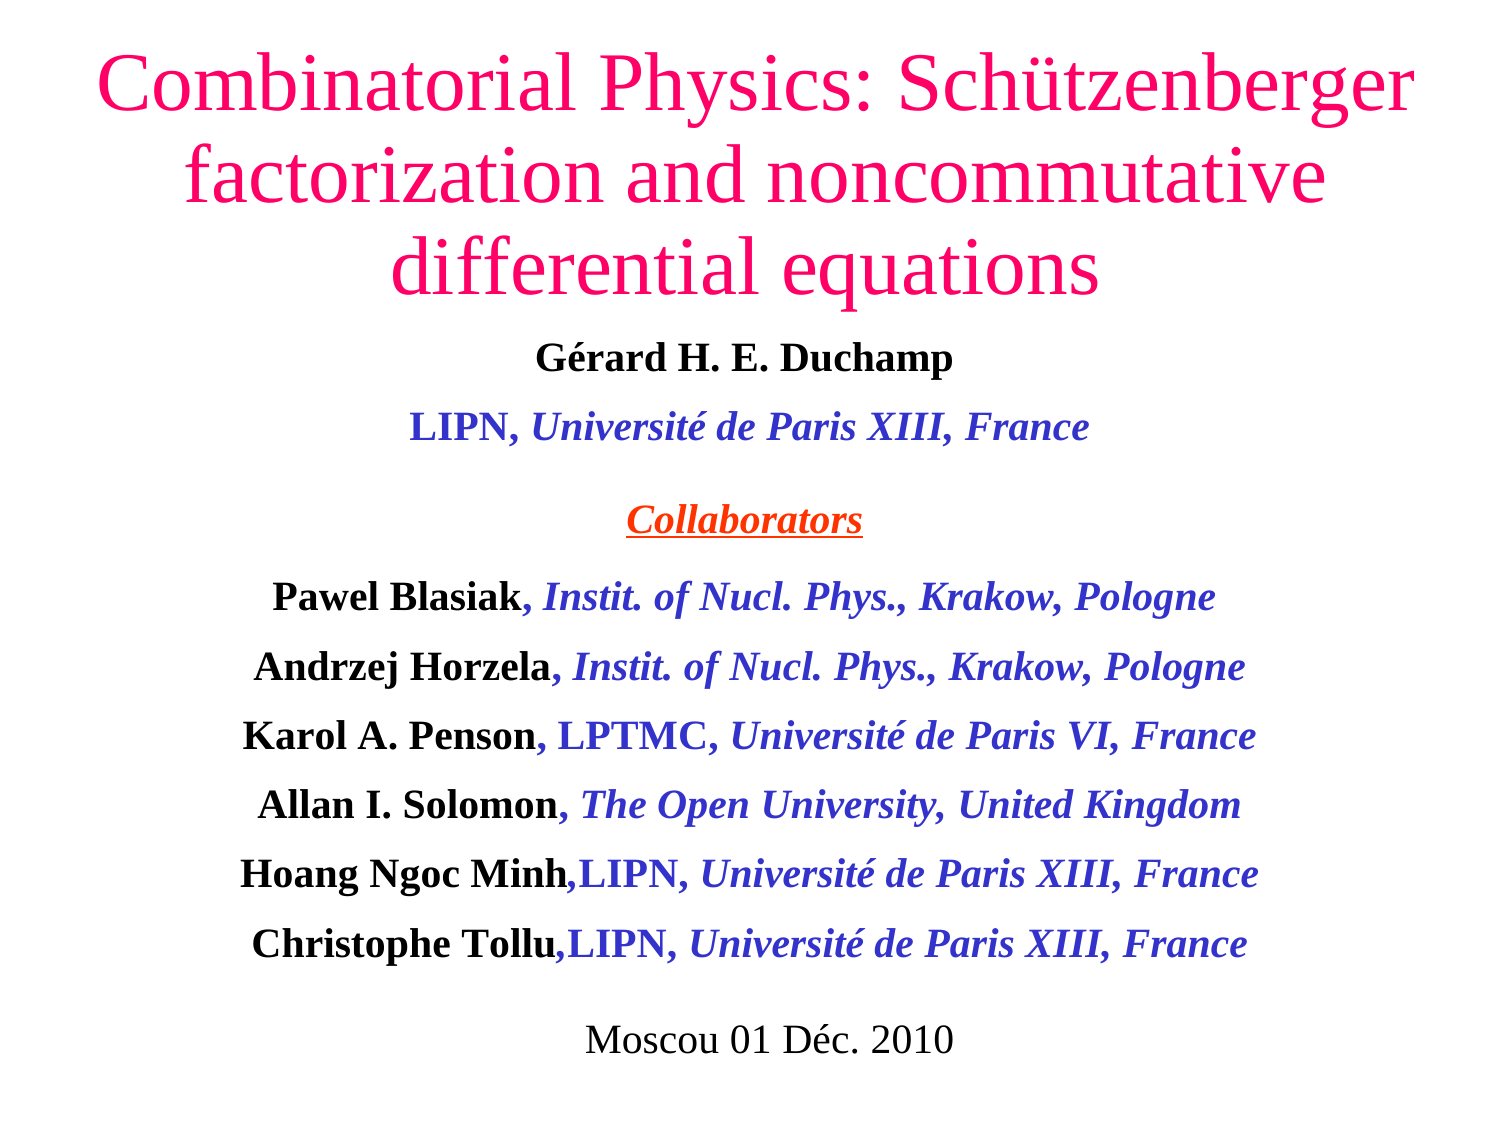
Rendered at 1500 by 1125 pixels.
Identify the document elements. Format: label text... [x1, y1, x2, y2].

text_box Gérard H. E. Duchamp LIPN, Université de Paris XIII, France Collaborators Pawel Blasiak, Instit. of Nucl. Phys., Krakow, Pologne Andrzej Horzela, Instit. of Nucl. Phys., Krakow, Pologne Karol A. Penson, LPTMC, Université de Paris VI, France Allan I. Solomon, The Open University, United Kingdom Hoang Ngoc Minh,LIPN, Université de Paris XIII, France Christophe Tollu,LIPN, Université de Paris XIII, France [108, 303, 1392, 1009]
title Combinatorial Physics: Schützenberger factorization and noncommutative differential equations [37, 0, 1476, 367]
text_box Moscou 01 Déc. 2010 [106, 1009, 1392, 1081]
